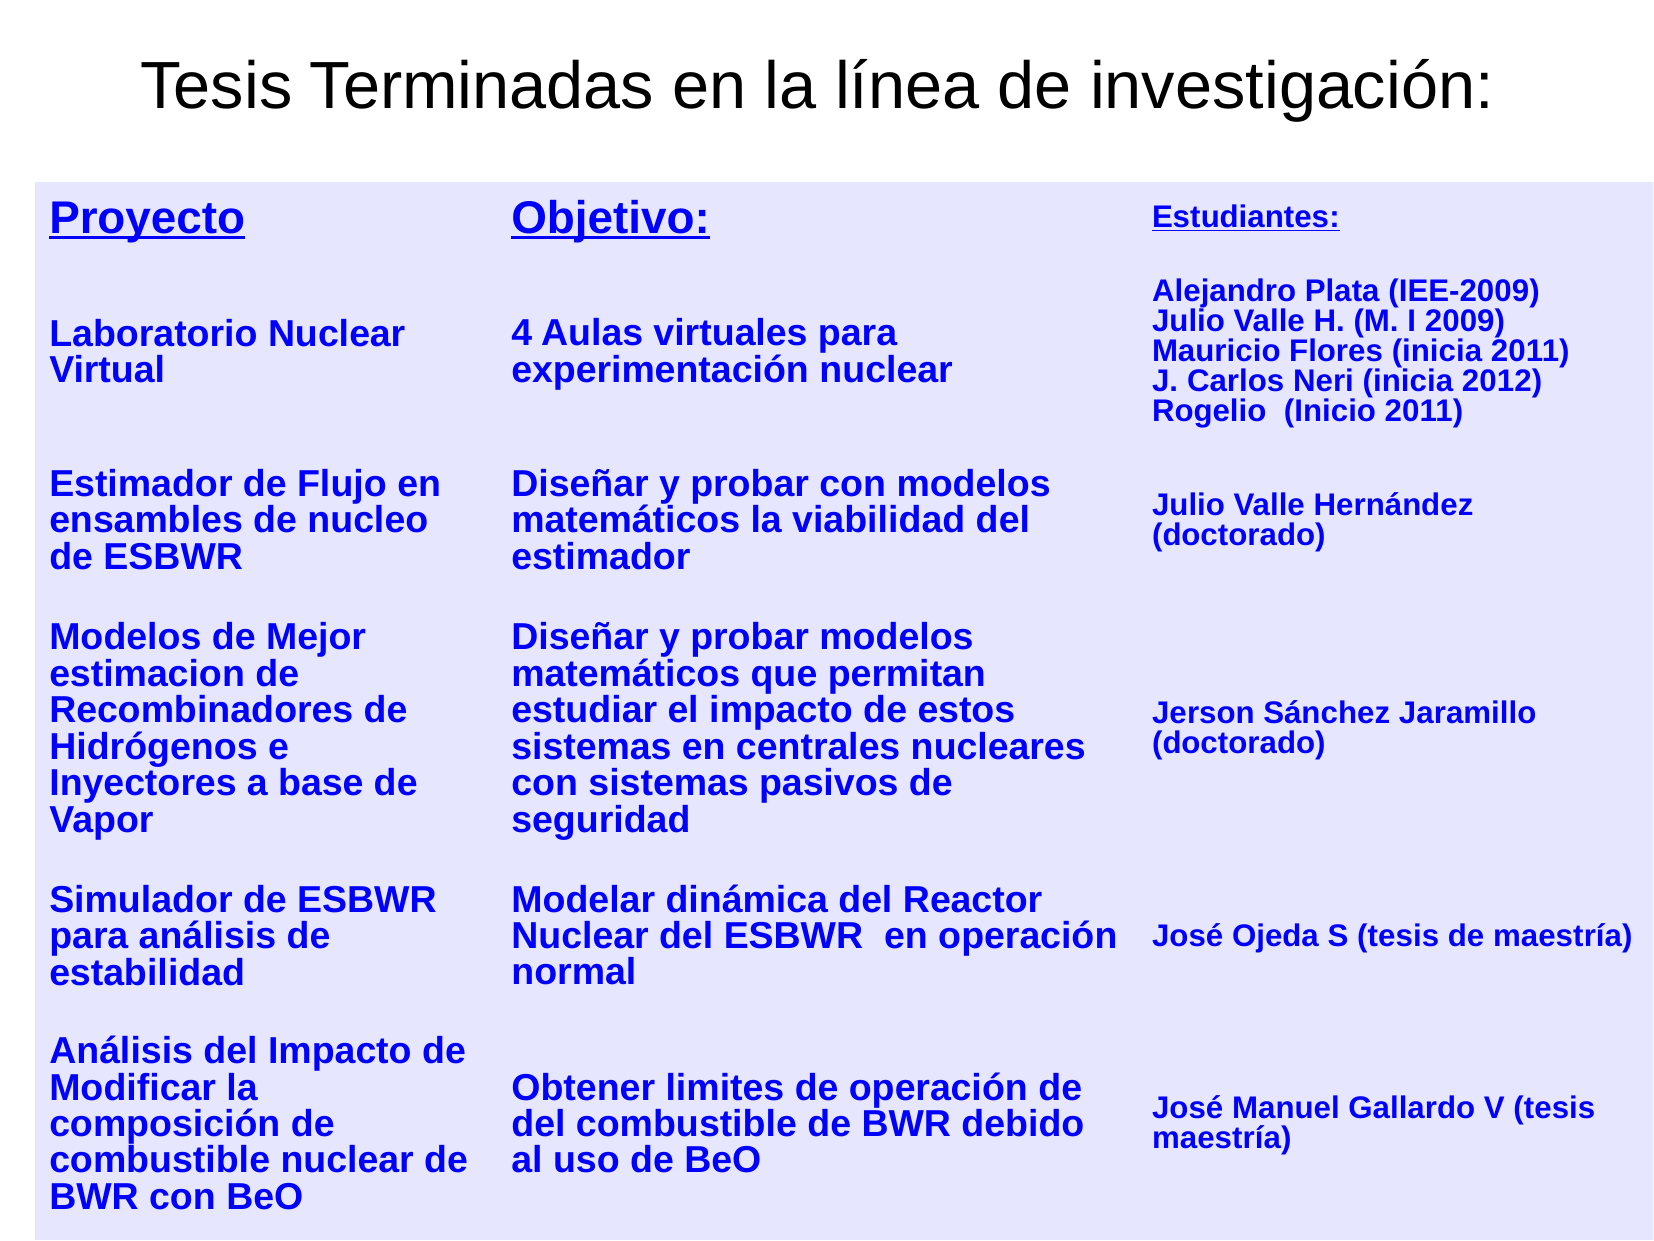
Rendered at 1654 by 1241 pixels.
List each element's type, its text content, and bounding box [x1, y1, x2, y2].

table_cell Jerson Sánchez Jaramillo (doctorado) [1137, 595, 1654, 865]
table_cell Diseñar y probar con modelos matemáticos la viabilidad del estimador [497, 449, 1137, 595]
table_cell Alejandro Plata (IEE-2009) Julio Valle H. (M. I 2009) Mauricio Flores (inicia 2011) J. Carlos Neri (inicia 2012) Rogelio (Inicio 2011) [1137, 257, 1654, 449]
table_cell José Manuel Gallardo V (tesis maestría) [1137, 1011, 1654, 1240]
table_cell Obtener limites de operación de del combustible de BWR debido al uso de BeO [497, 1011, 1137, 1240]
table_cell Julio Valle Hernández (doctorado) [1137, 449, 1654, 595]
table_cell Análisis del Impacto de Modificar la composición de combustible nuclear de BWR con BeO [35, 1011, 497, 1240]
title Tesis Terminadas en la línea de investigación: [82, 6, 1571, 166]
table_cell Estimador de Flujo en ensambles de nucleo de ESBWR [35, 449, 497, 595]
table_cell Diseñar y probar modelos matemáticos que permitan estudiar el impacto de estos sistemas en centrales nucleares con sistemas pasivos de seguridad [497, 595, 1137, 865]
table_cell José Ojeda S (tesis de maestría) [1137, 865, 1654, 1011]
table_cell Modelar dinámica del Reactor Nuclear del ESBWR en operación normal [497, 865, 1137, 1011]
table_cell Laboratorio Nuclear Virtual [35, 257, 497, 449]
table_cell Modelos de Mejor estimacion de Recombinadores de Hidrógenos e Inyectores a base de Vapor [35, 595, 497, 865]
table_cell Simulador de ESBWR para análisis de estabilidad [35, 865, 497, 1011]
table_cell 4 Aulas virtuales para experimentación nuclear [497, 257, 1137, 449]
table_header Proyecto [35, 182, 497, 257]
table_header Estudiantes: [1137, 182, 1654, 257]
table_header Objetivo: [497, 182, 1137, 257]
